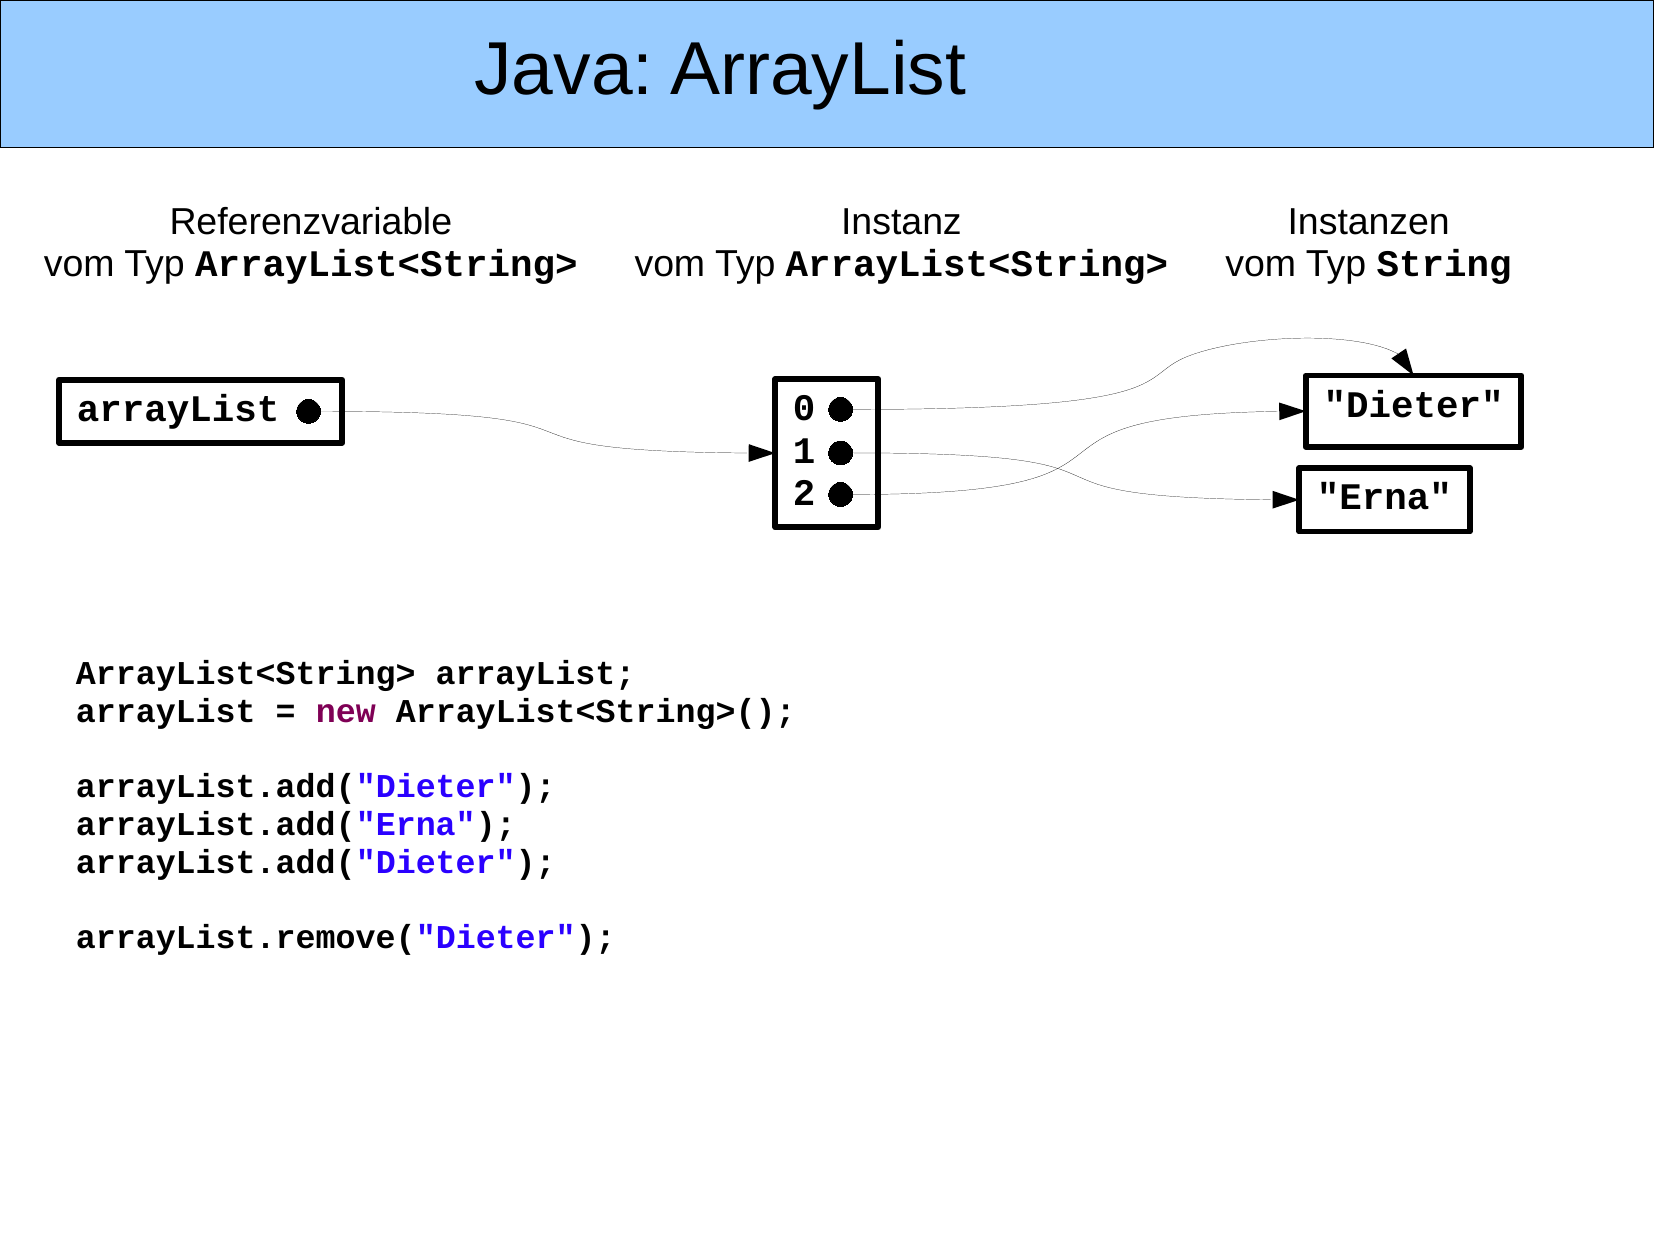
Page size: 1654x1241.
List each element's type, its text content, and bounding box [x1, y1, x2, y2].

text_box [0, 0, 1654, 148]
text_box Instanz vom Typ ArrayList<String> [619, 193, 1182, 296]
text_box [828, 397, 853, 422]
text_box "Dieter" [1305, 375, 1522, 447]
text_box Instanzen vom Typ String [1210, 193, 1527, 296]
text_box [828, 482, 853, 507]
text_box Java: ArrayList [459, 19, 982, 119]
text_box Referenzvariable vom Typ ArrayList<String> [29, 193, 591, 296]
text_box [828, 441, 853, 465]
text_box ArrayList<String> arrayList; arrayList = new ArrayList<String>(); arrayList.add("Dieter"); arrayList.add("Erna"); arrayList.add("Dieter"); arrayList.remove("Dieter"); [61, 649, 1131, 1002]
text_box arrayList [59, 379, 343, 443]
text_box [296, 399, 321, 424]
text_box 0 1 2 [775, 379, 879, 528]
text_box "Erna" [1299, 468, 1470, 532]
